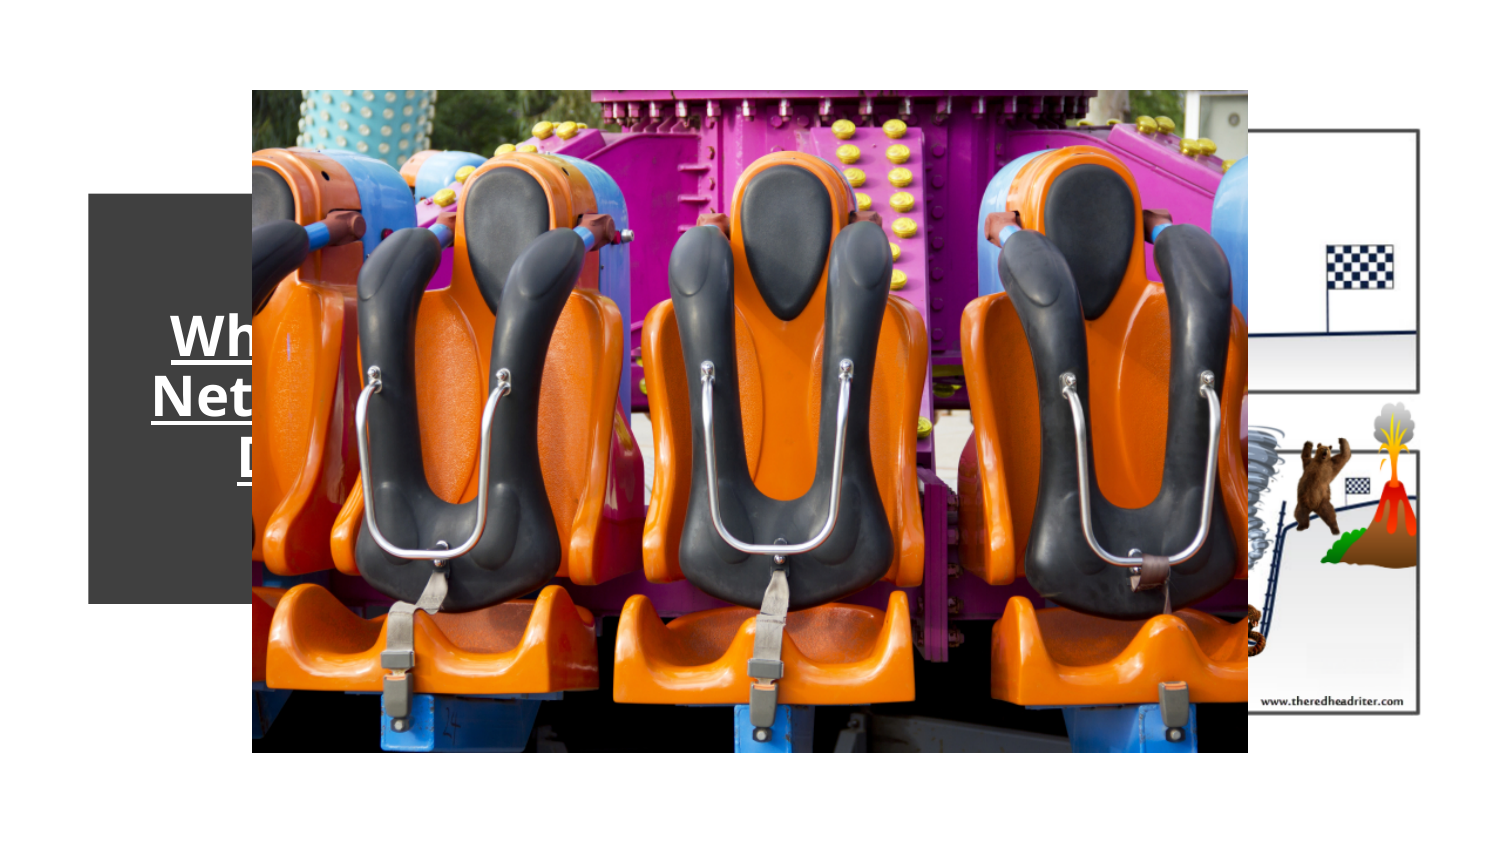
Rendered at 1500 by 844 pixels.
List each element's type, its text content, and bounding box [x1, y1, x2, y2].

title What do Networks Do? [126, 242, 252, 556]
picture [252, 90, 1422, 753]
text_box [88, 193, 252, 604]
